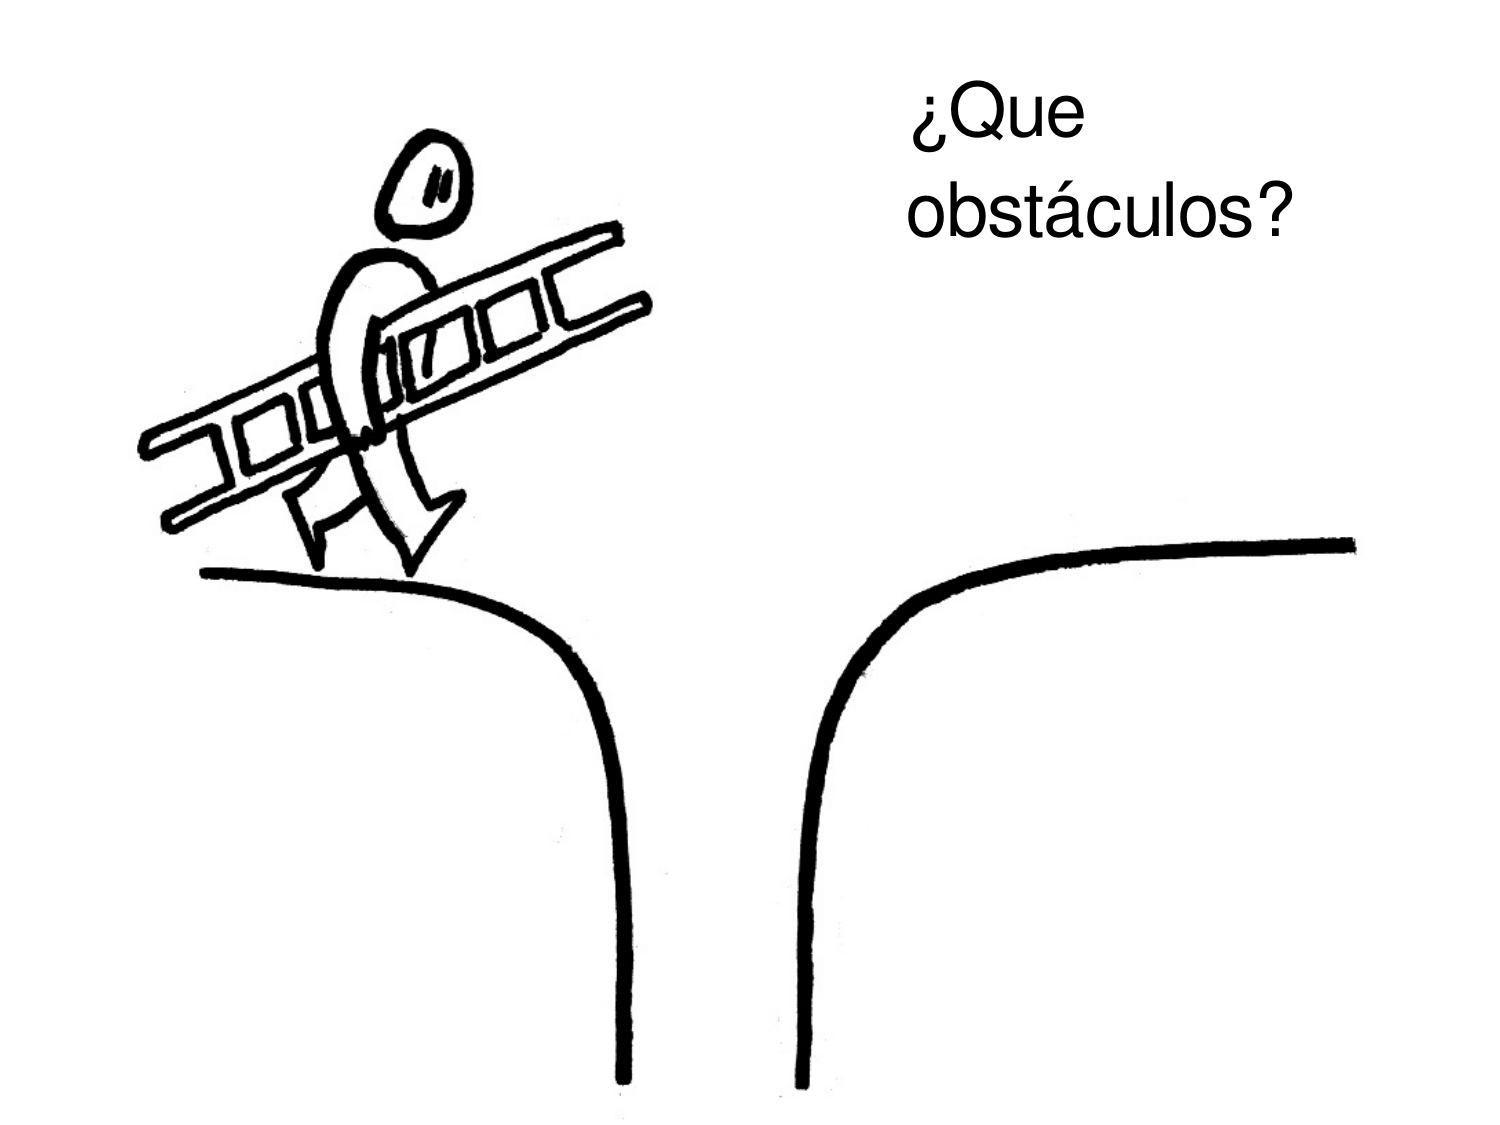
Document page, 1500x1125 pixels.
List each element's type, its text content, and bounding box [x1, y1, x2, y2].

text_box ¿Que obstáculos? [891, 60, 1483, 284]
picture [103, 97, 1397, 1125]
